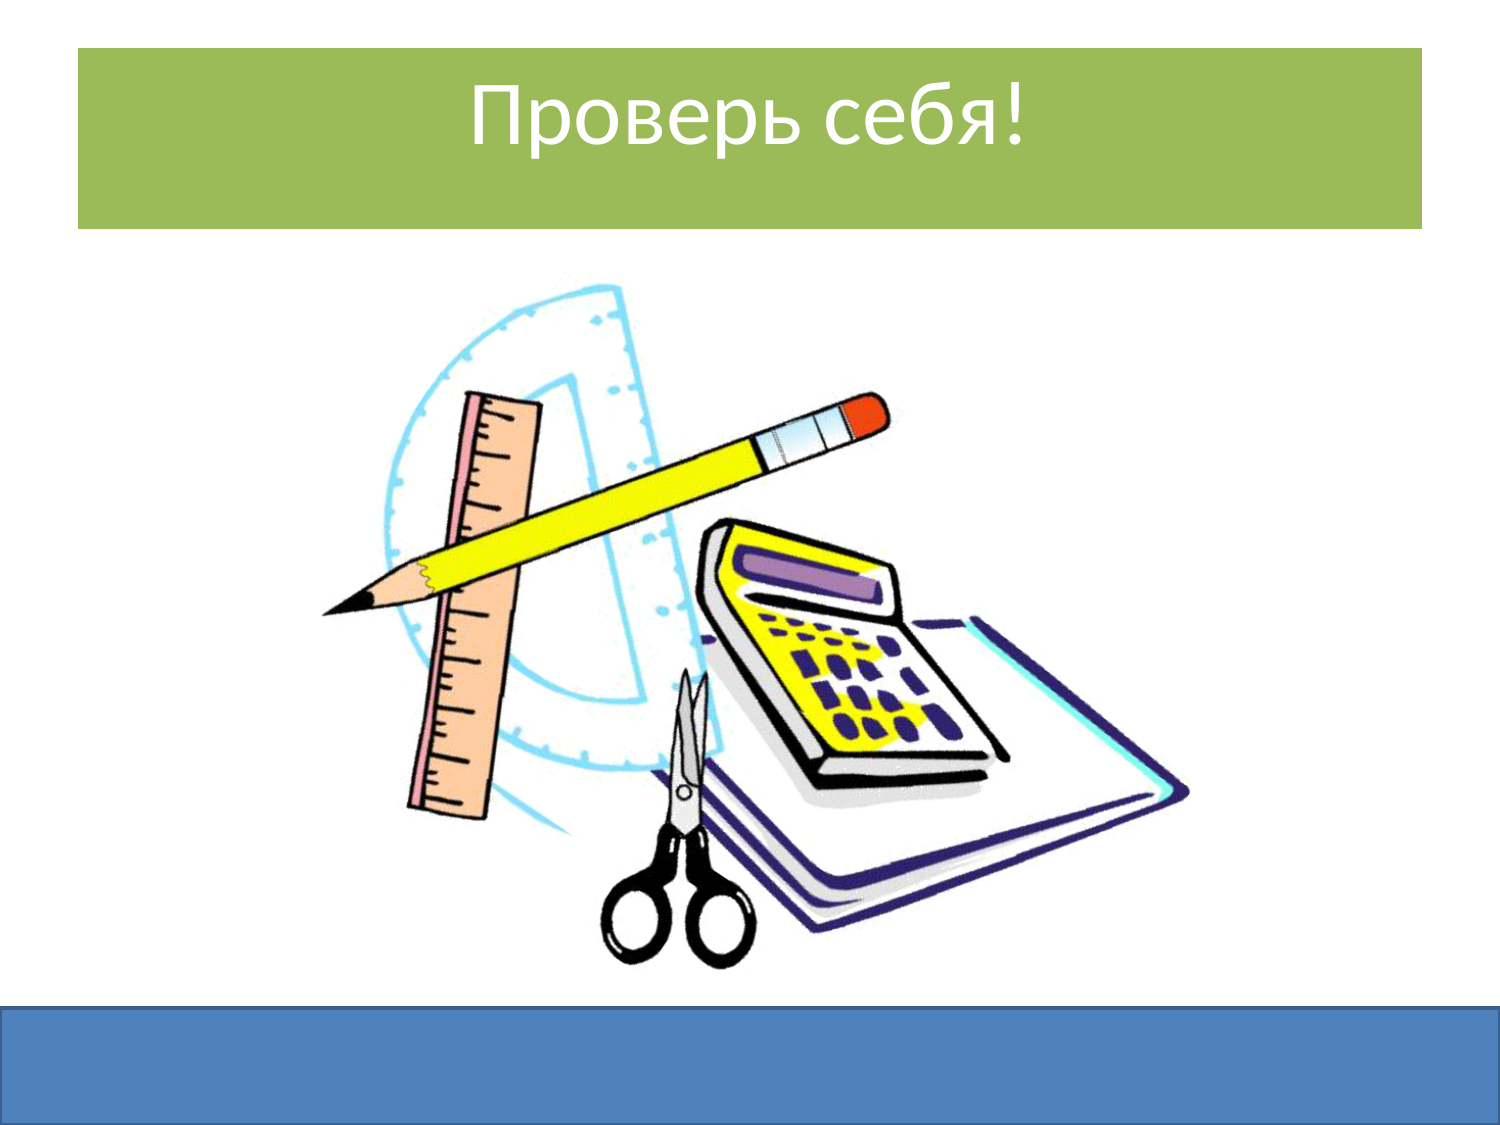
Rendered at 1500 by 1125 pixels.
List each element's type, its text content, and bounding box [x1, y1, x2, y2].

text_box [0, 1007, 1500, 1125]
title Проверь себя! [75, 45, 1425, 233]
picture [222, 184, 1278, 1007]
